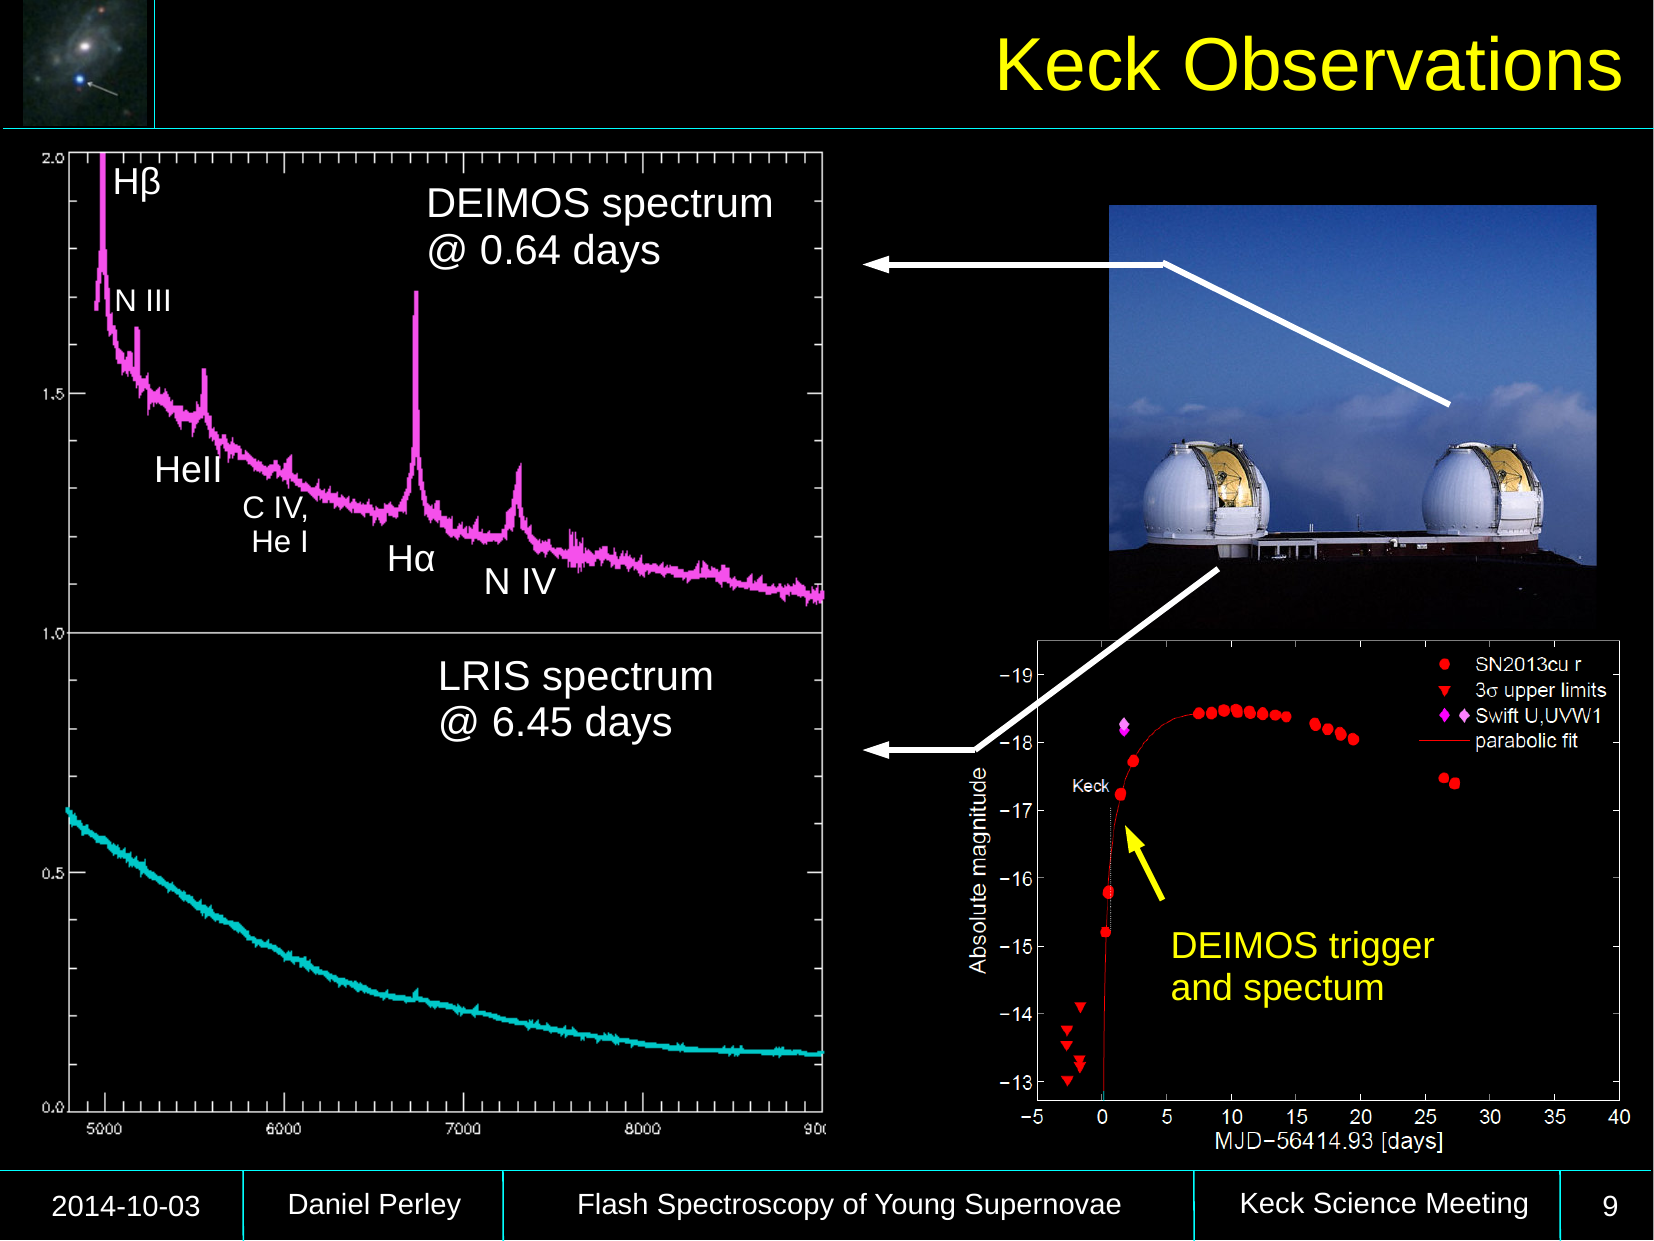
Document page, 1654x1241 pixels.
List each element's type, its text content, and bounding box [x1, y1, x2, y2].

text_box Hβ [94, 150, 182, 214]
text_box DEIMOS spectrum @ 0.64 days [408, 169, 821, 284]
picture [937, 205, 1642, 1156]
title Keck Observations [187, 21, 1624, 108]
text_box Hα [369, 527, 456, 590]
picture [23, 0, 147, 126]
text_box N IV [451, 550, 589, 614]
text_box [1275, 824, 1576, 1088]
text_box N III [84, 272, 202, 329]
text_box DEIMOS trigger and spectum [1152, 913, 1501, 1019]
picture [37, 149, 826, 1153]
text_box HeII [132, 438, 245, 502]
text_box C IV, He I [203, 479, 358, 570]
text_box LRIS spectrum @ 6.45 days [420, 642, 833, 757]
